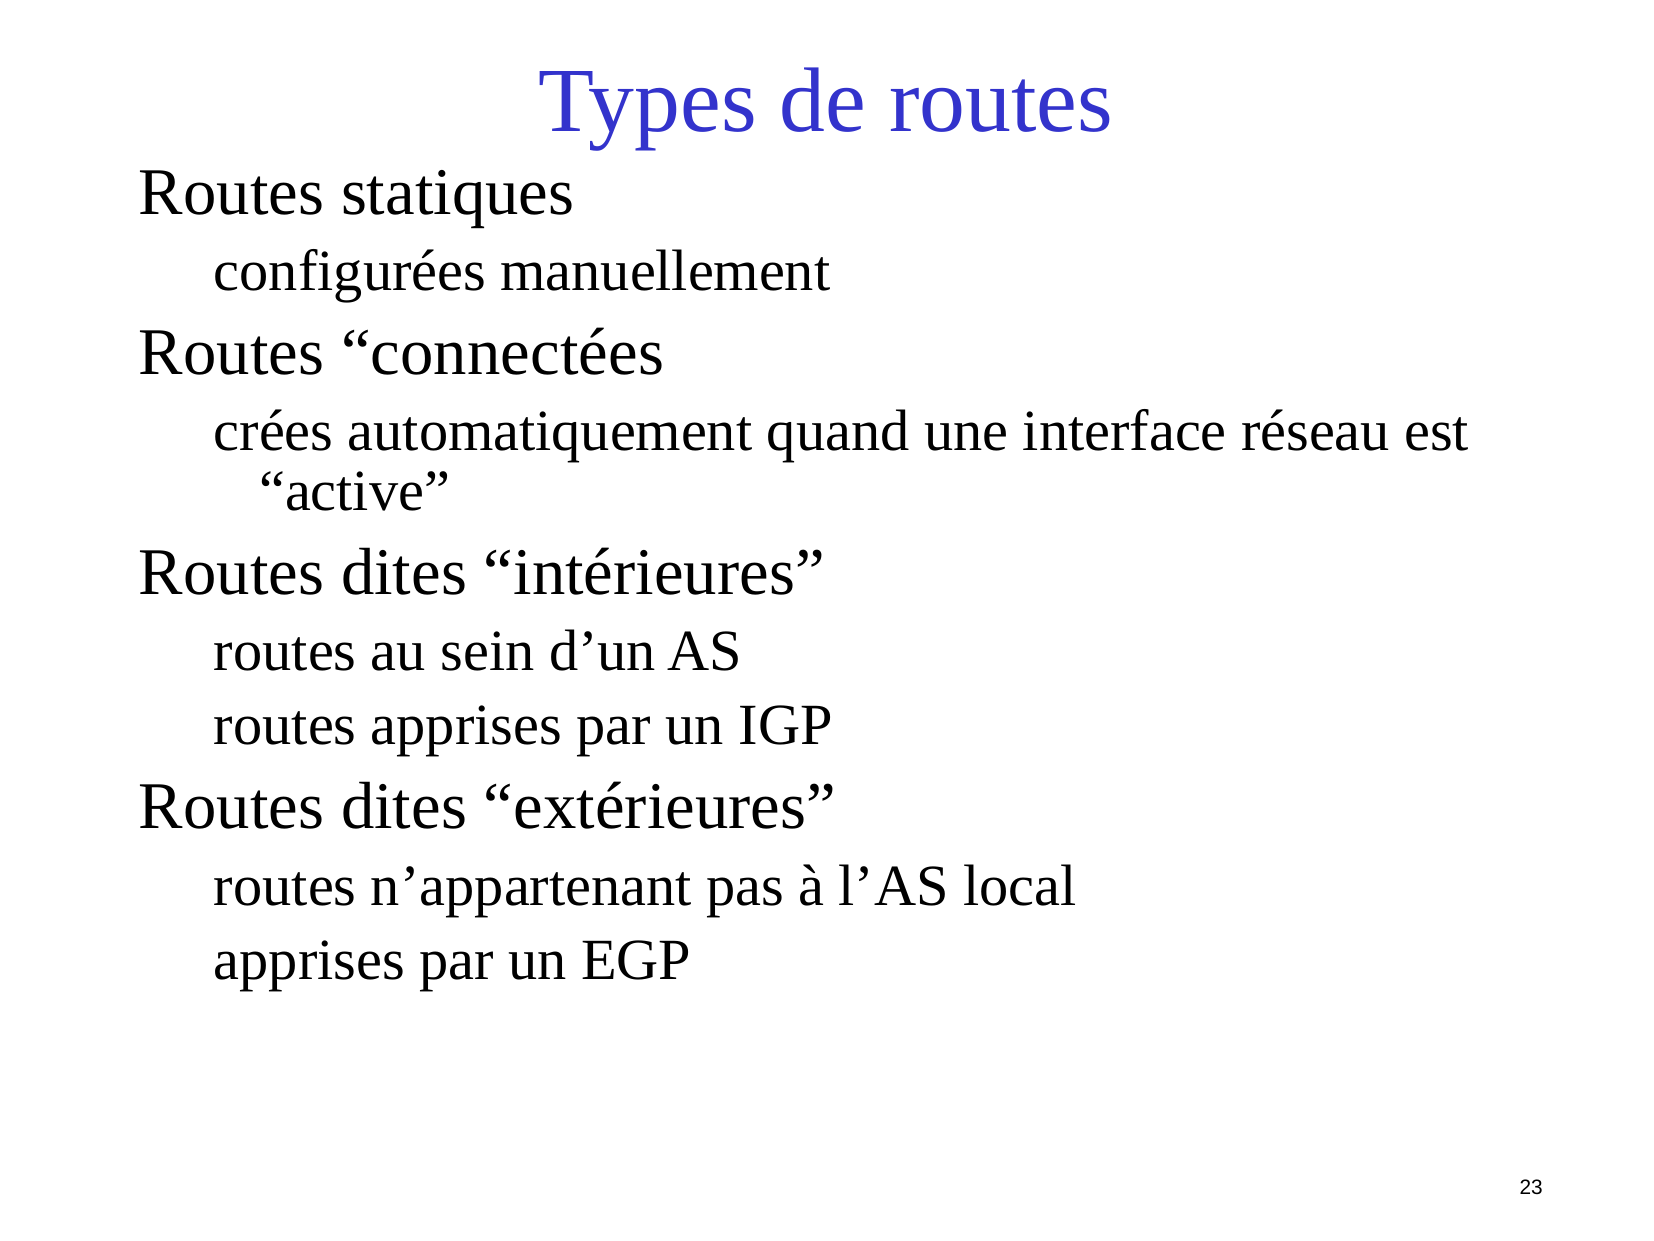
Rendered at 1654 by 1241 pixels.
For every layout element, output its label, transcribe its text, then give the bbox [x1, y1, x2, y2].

list Routes statiques configurées manuellement Routes “connectées crées automatiquement quand une interface réseau est “active” Routes dites “intérieures” routes au sein d’un AS routes apprises par un IGP Routes dites “extérieures” routes n’appartenant pas à l’AS local apprises par un EGP [123, 151, 1557, 1213]
title Types de routes [123, 0, 1530, 151]
